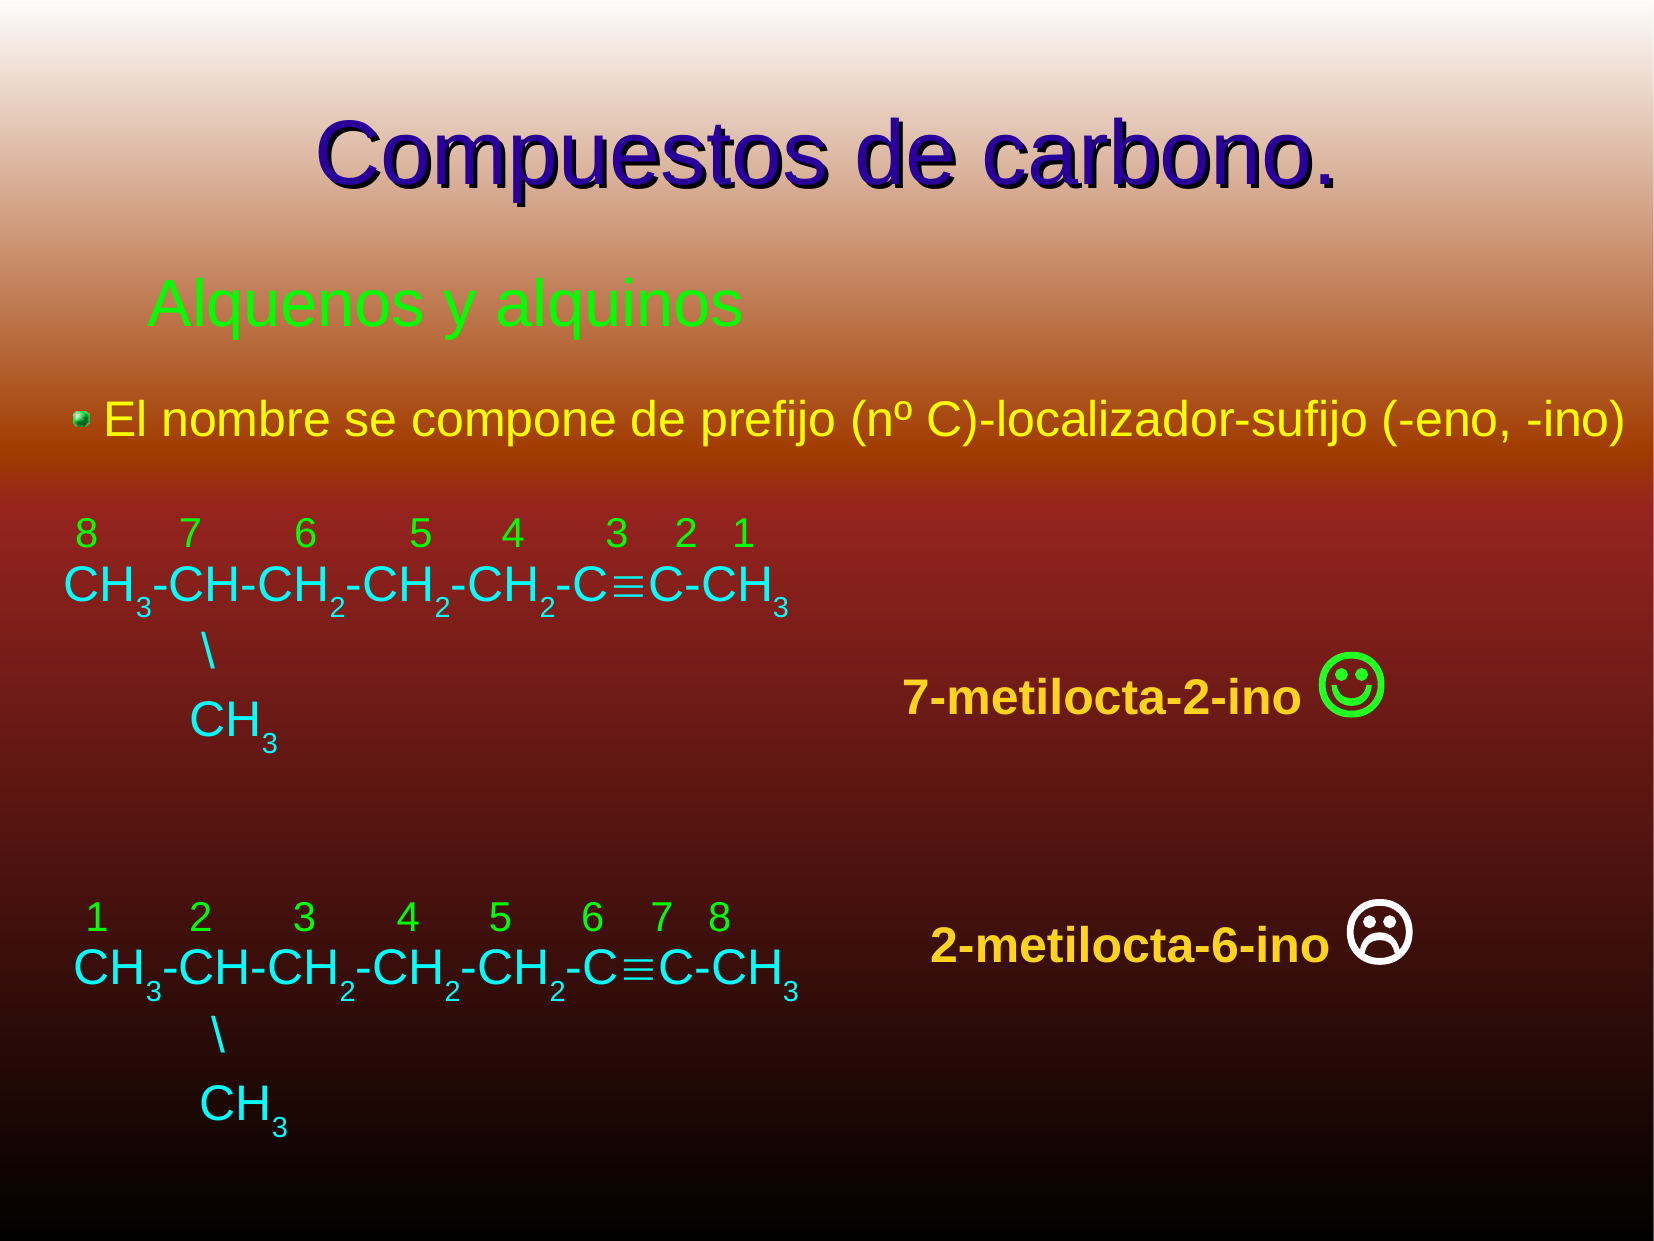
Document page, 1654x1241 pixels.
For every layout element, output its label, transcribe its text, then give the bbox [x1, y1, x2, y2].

text_box El nombre se compone de prefijo (nº C)-localizador-sufijo (-eno, -ino) [59, 383, 1654, 455]
title Compuestos de carbono. [82, 49, 1571, 257]
text_box 7-metilocta-2-ino  [887, 649, 1565, 768]
text_box 8 7 6 5 4 3 2 1 CH3-CH-CH2-CH2-CH2-CC-CH3 \ CH3 [49, 501, 1241, 774]
text_box 1 2 3 4 5 6 7 8 CH3-CH-CH2-CH2-CH2-CC-CH3 \ CH3 [59, 885, 1251, 1158]
picture [0, 0, 1654, 1241]
text_box 2-metilocta-6-ino  [915, 896, 1594, 1015]
list Alquenos y alquinos [76, 265, 886, 355]
